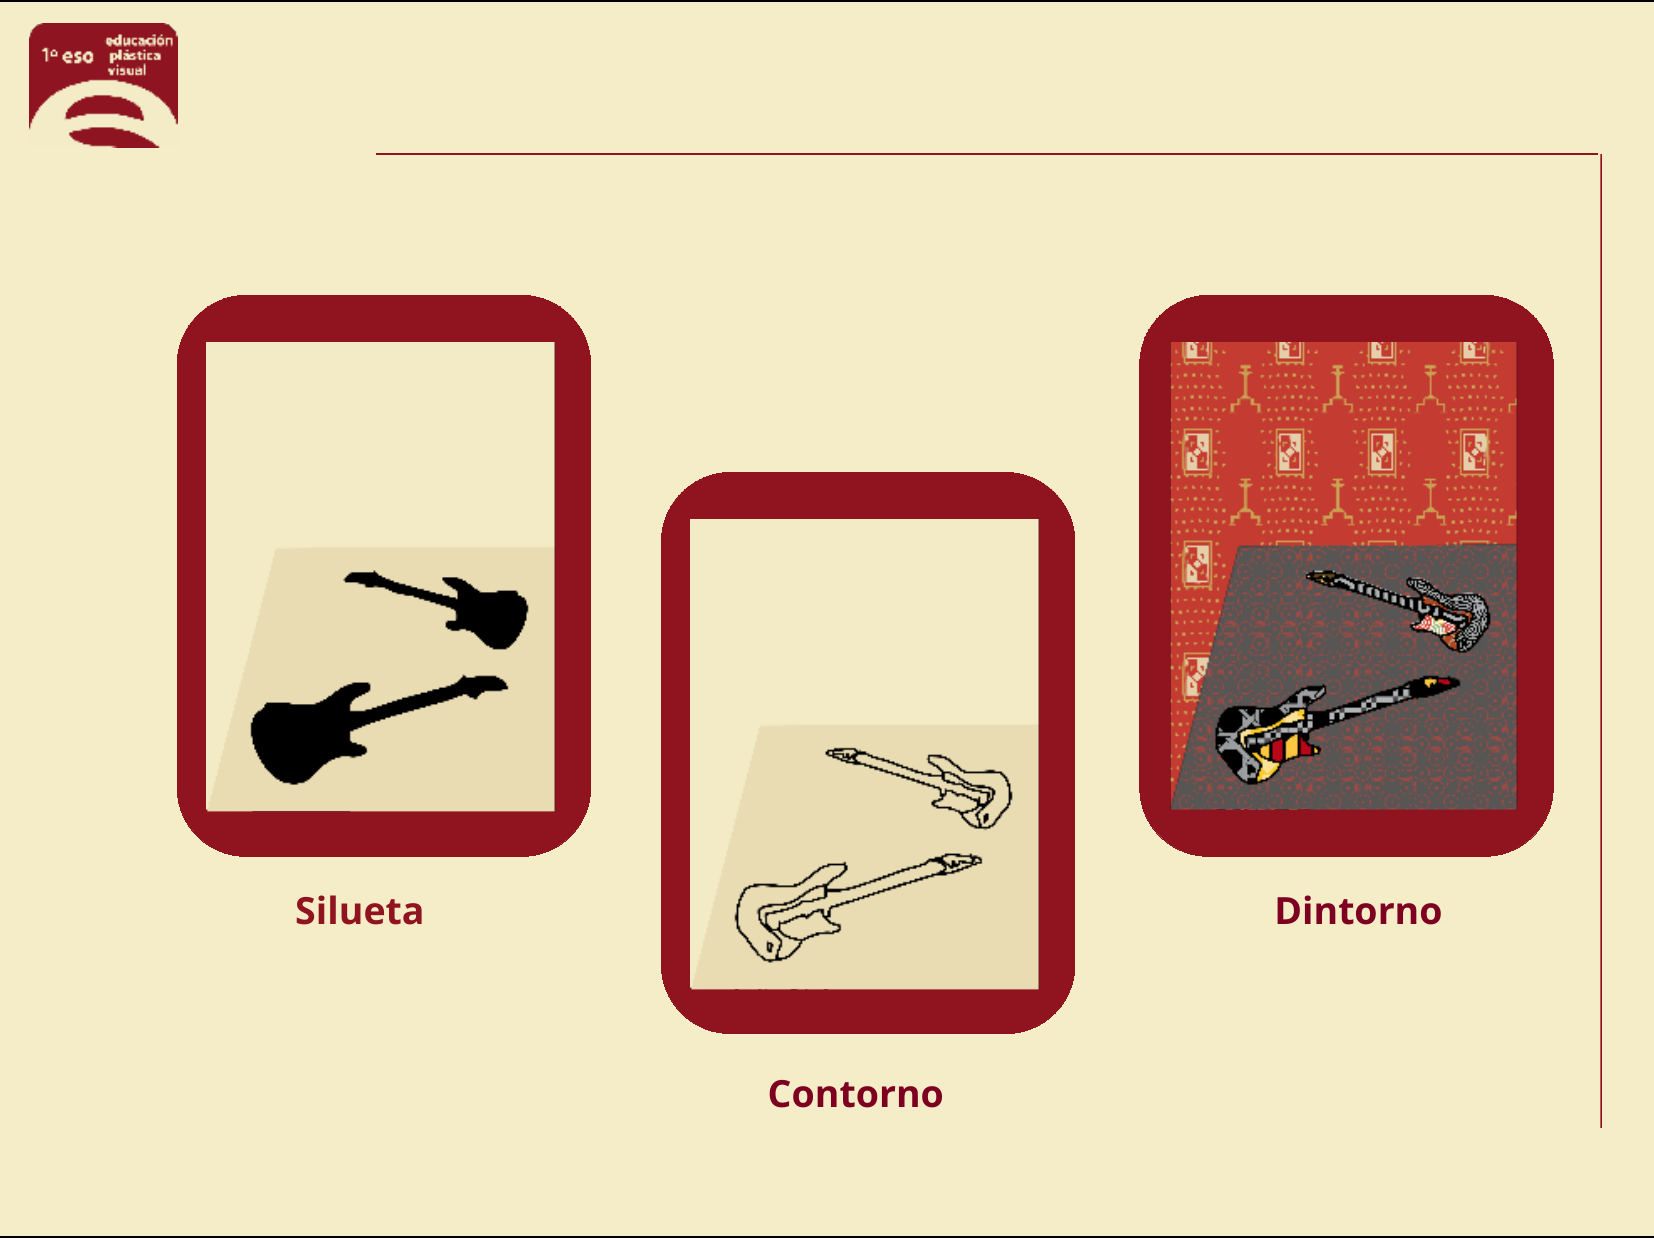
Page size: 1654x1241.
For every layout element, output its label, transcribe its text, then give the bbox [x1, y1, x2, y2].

picture [0, 0, 1654, 1241]
text_box Contorno [767, 1070, 992, 1117]
text_box [177, 295, 591, 857]
text_box [1139, 295, 1554, 857]
text_box Silueta Dintorno [1075, 876, 1572, 945]
text_box [661, 472, 1075, 1034]
text_box Silueta Dintorno [59, 876, 661, 945]
